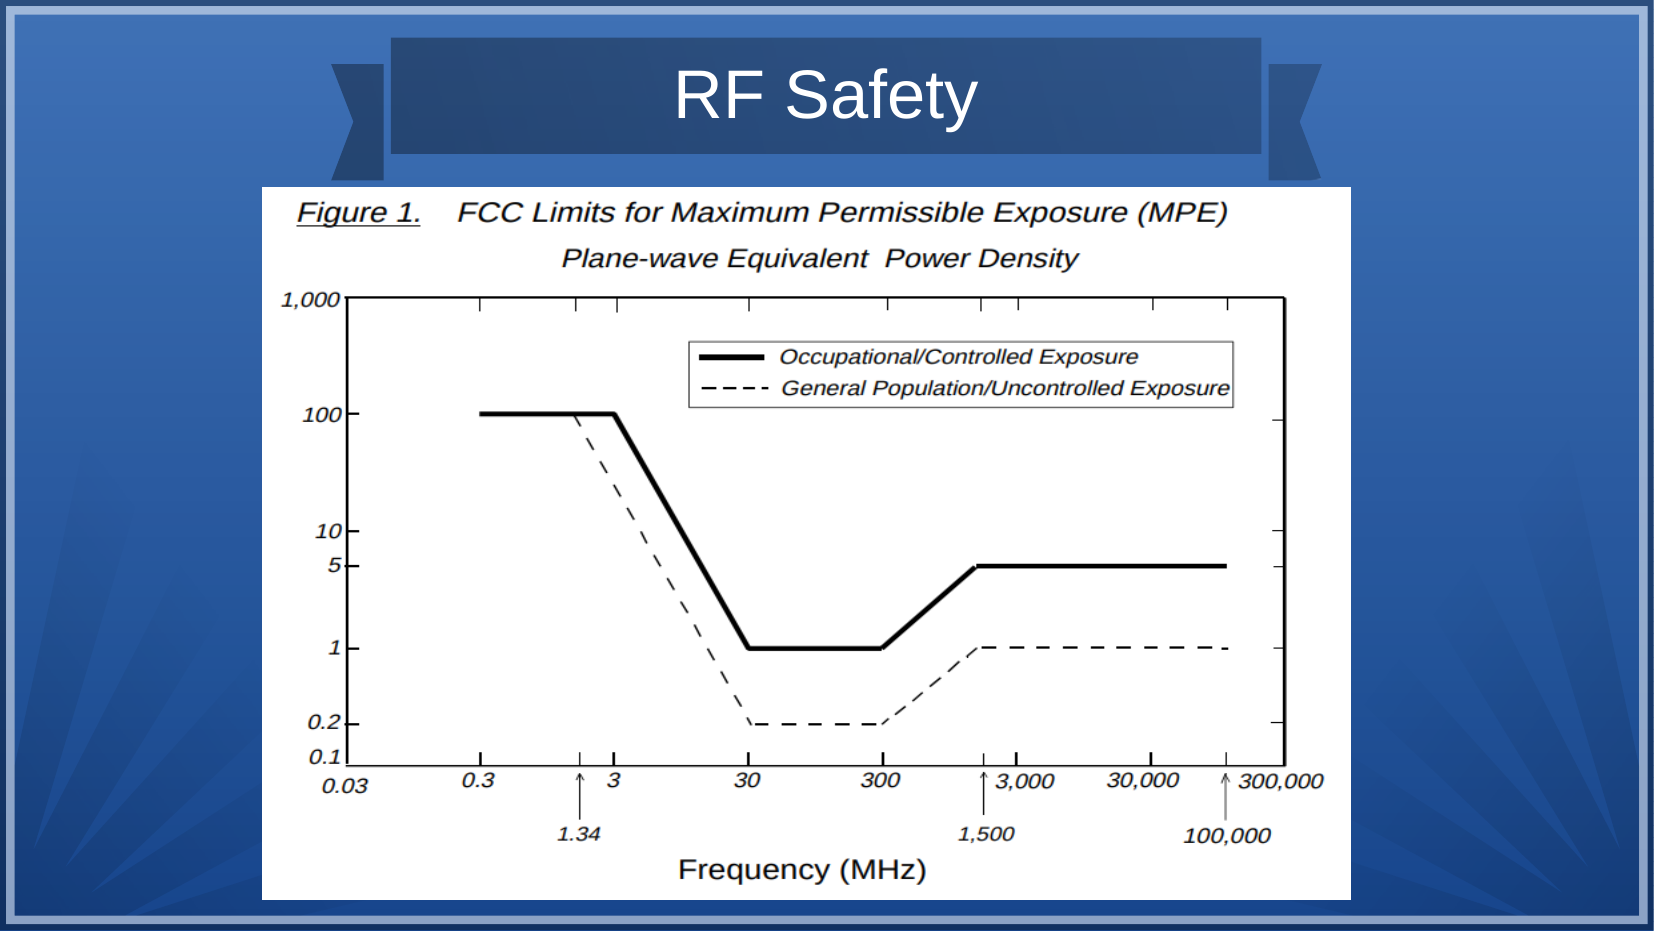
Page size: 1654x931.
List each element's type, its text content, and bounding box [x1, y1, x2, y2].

picture [262, 187, 1351, 901]
title RF Safety [389, 35, 1264, 154]
